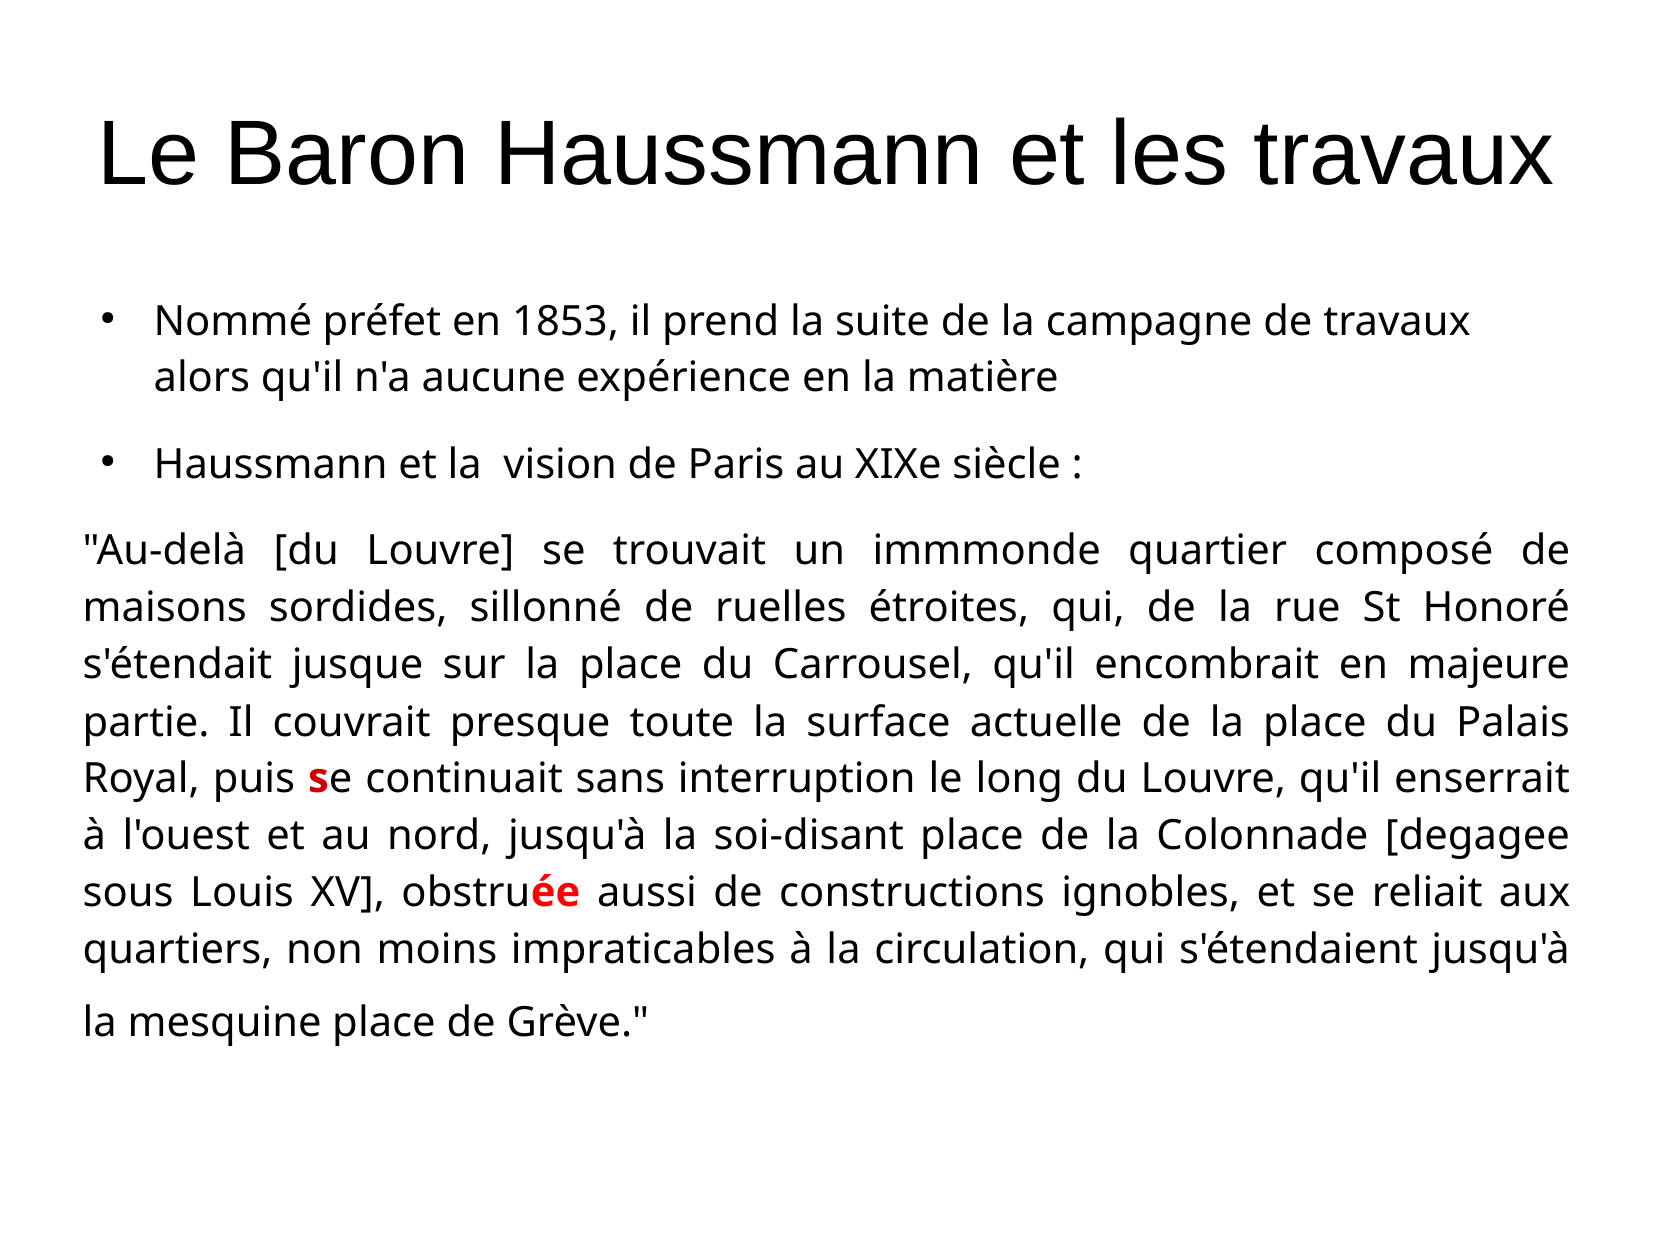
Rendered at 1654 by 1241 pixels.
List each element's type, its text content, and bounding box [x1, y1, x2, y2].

title Le Baron Haussmann et les travaux [82, 49, 1571, 257]
list Nommé préfet en 1853, il prend la suite de la campagne de travaux alors qu'il n'a aucune expérience en la matière Haussmann et la vision de Paris au XIXe siècle : "Au-delà [du Louvre] se trouvait un immmonde quartier composé de maisons sordides, sillonné de ruelles étroites, qui, de la rue St Honoré s'étendait jusque sur la place du Carrousel, qu'il encombrait en majeure partie. Il couvrait presque toute la surface actuelle de la place du Palais Royal, puis se continuait sans interruption le long du Louvre, qu'il enserrait à l'ouest et au nord, jusqu'à la soi-disant place de la Colonnade [degagee sous Louis XV], obstruée aussi de constructions ignobles, et se reliait aux quartiers, non moins impraticables à la circulation, qui s'étendaient jusqu'à la mesquine place de Grève." [82, 290, 1571, 1109]
